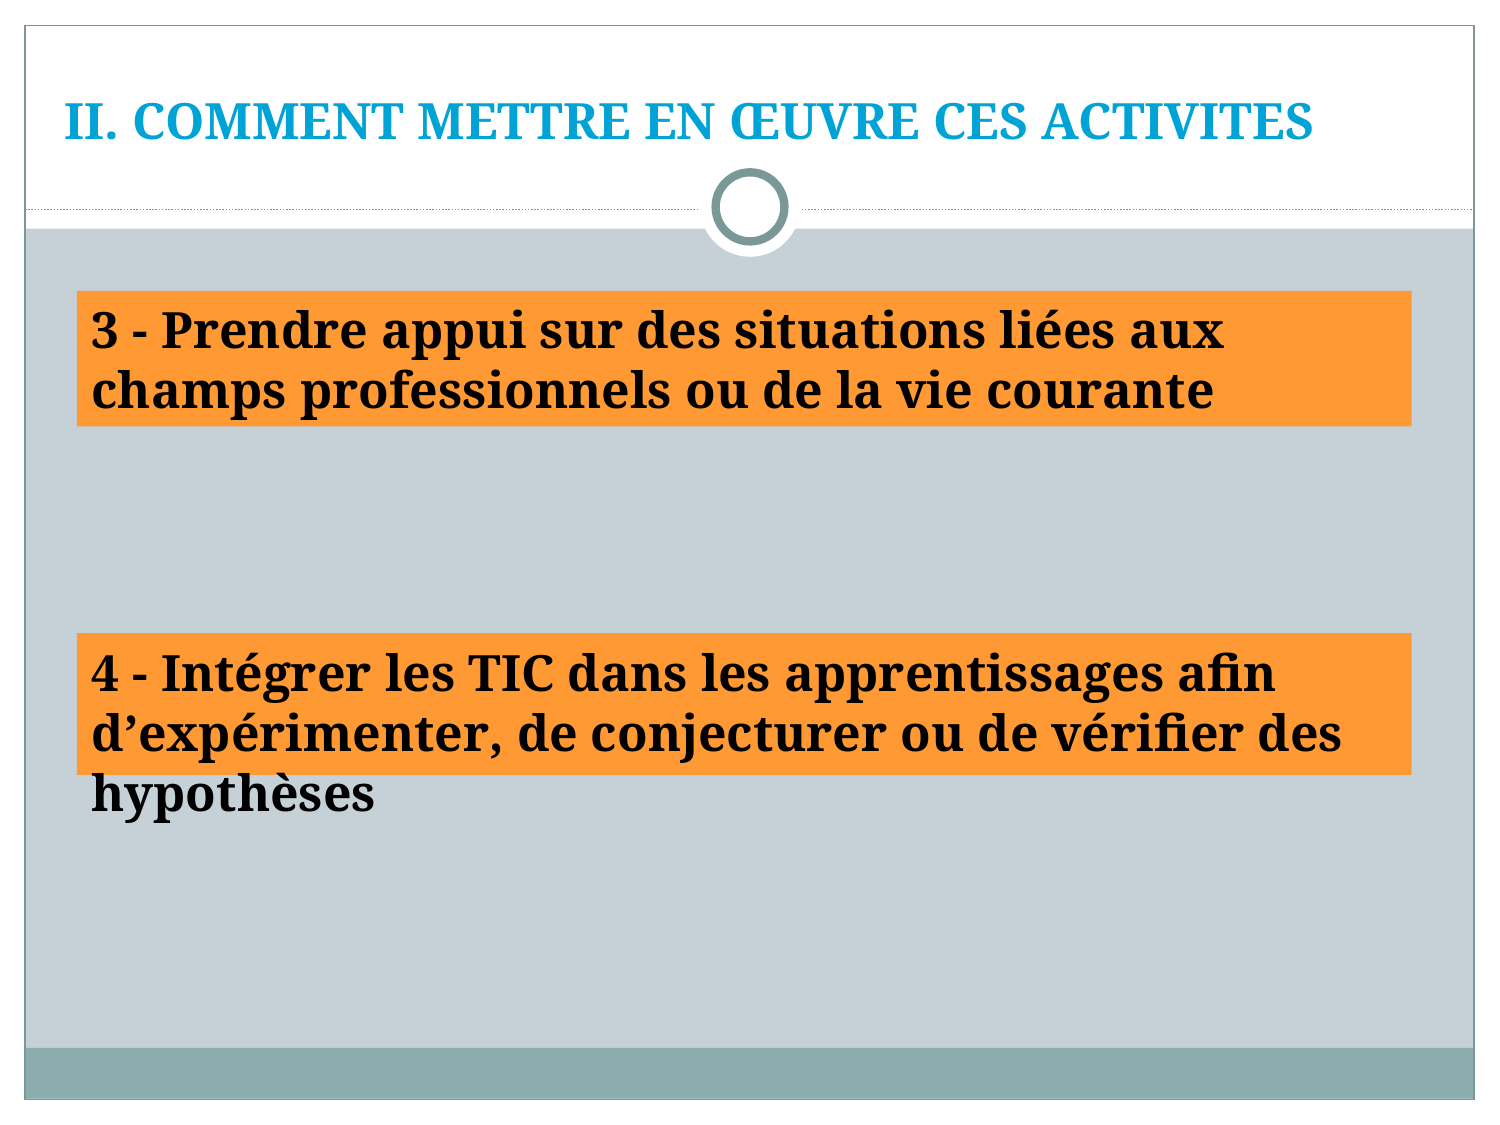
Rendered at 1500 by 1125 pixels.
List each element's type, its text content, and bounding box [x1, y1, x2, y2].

text_box 3 - Prendre appui sur des situations liées aux champs professionnels ou de la vie courante [76, 290, 1412, 427]
list [49, 249, 1450, 1005]
text_box 4 - Intégrer les TIC dans les apprentissages afin d’expérimenter, de conjecturer ou de vérifier des hypothèses [76, 633, 1412, 775]
title II. COMMENT METTRE EN ŒUVRE CES ACTIVITES [49, 37, 1450, 162]
